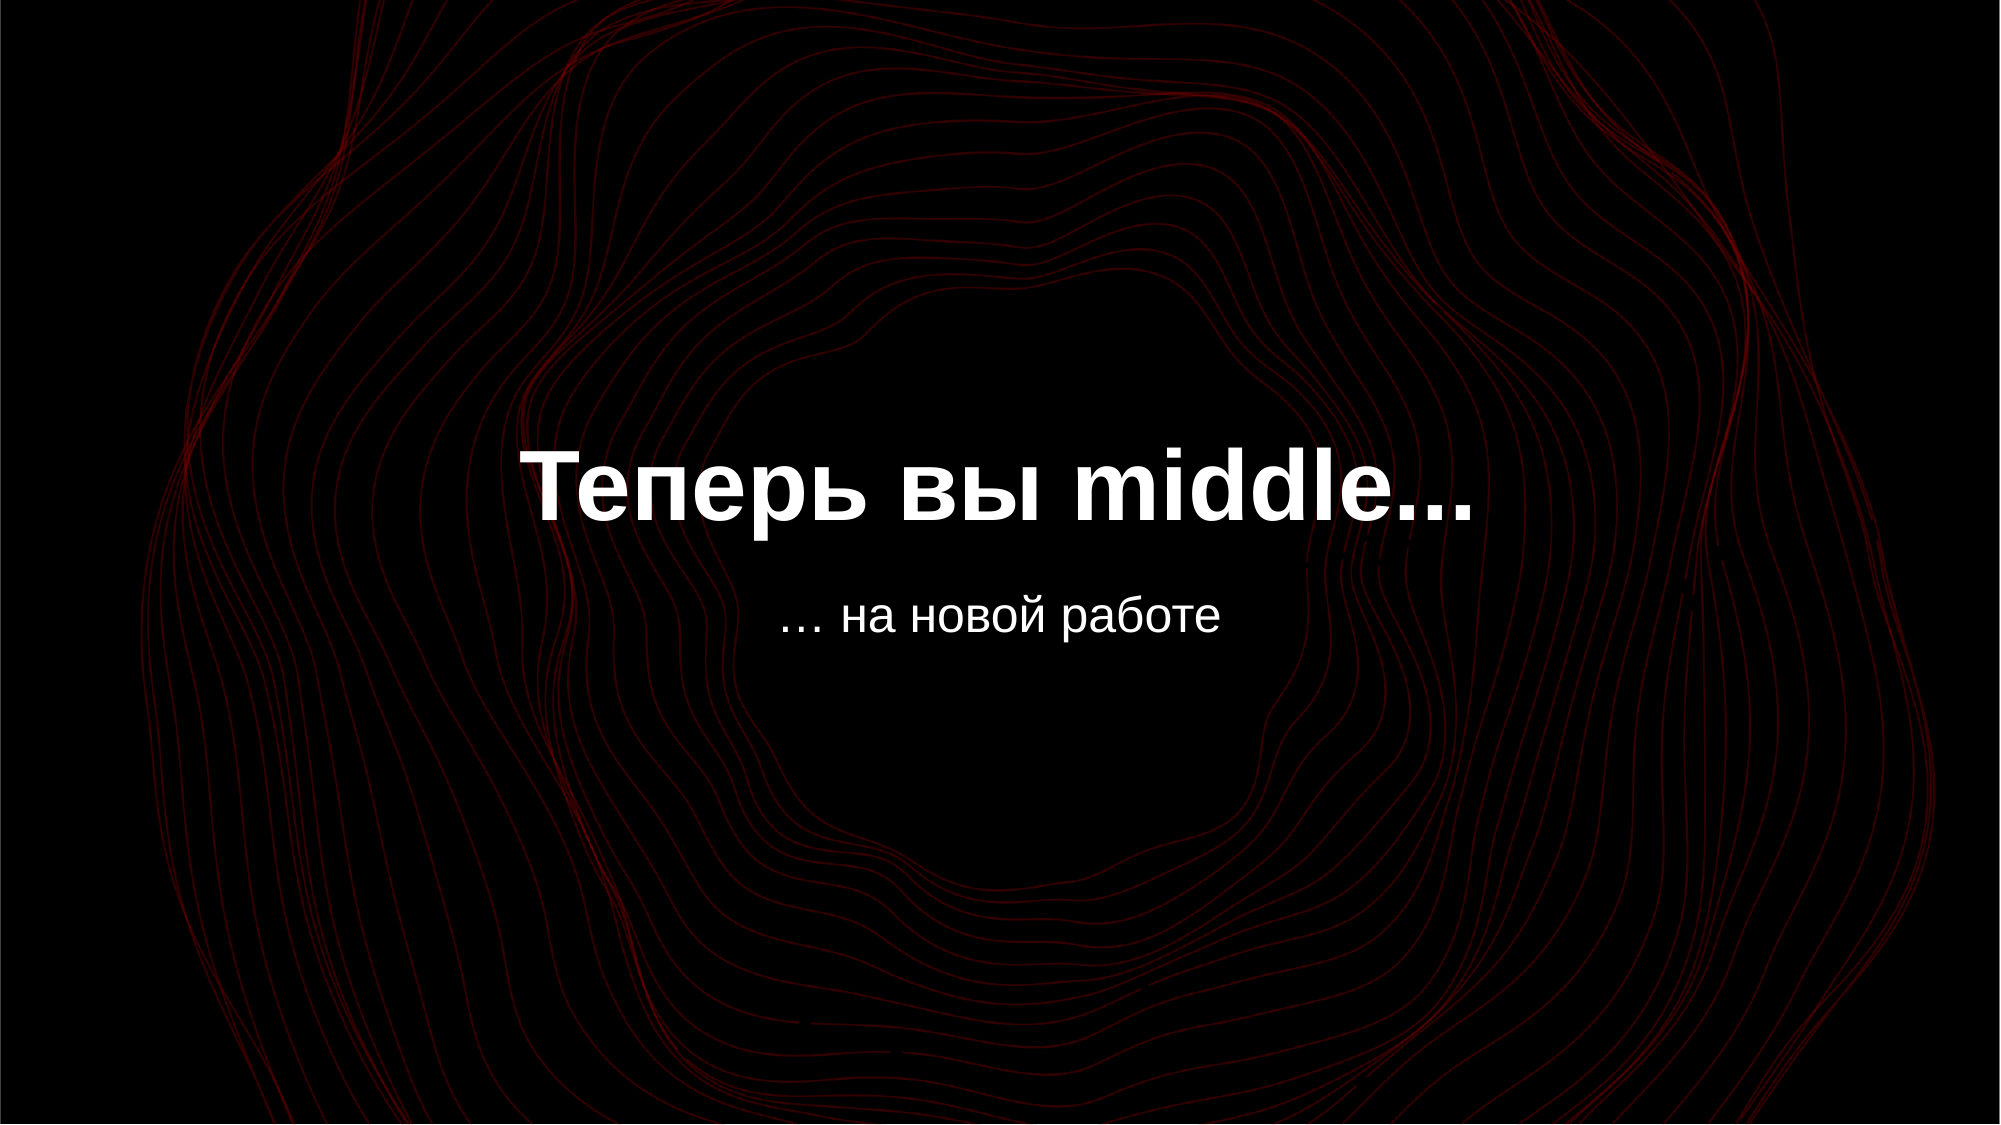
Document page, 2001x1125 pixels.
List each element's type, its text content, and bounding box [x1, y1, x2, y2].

list … на новой работе [136, 582, 1862, 819]
title Теперь вы middle... [136, 431, 1862, 543]
picture [0, 0, 2001, 1125]
